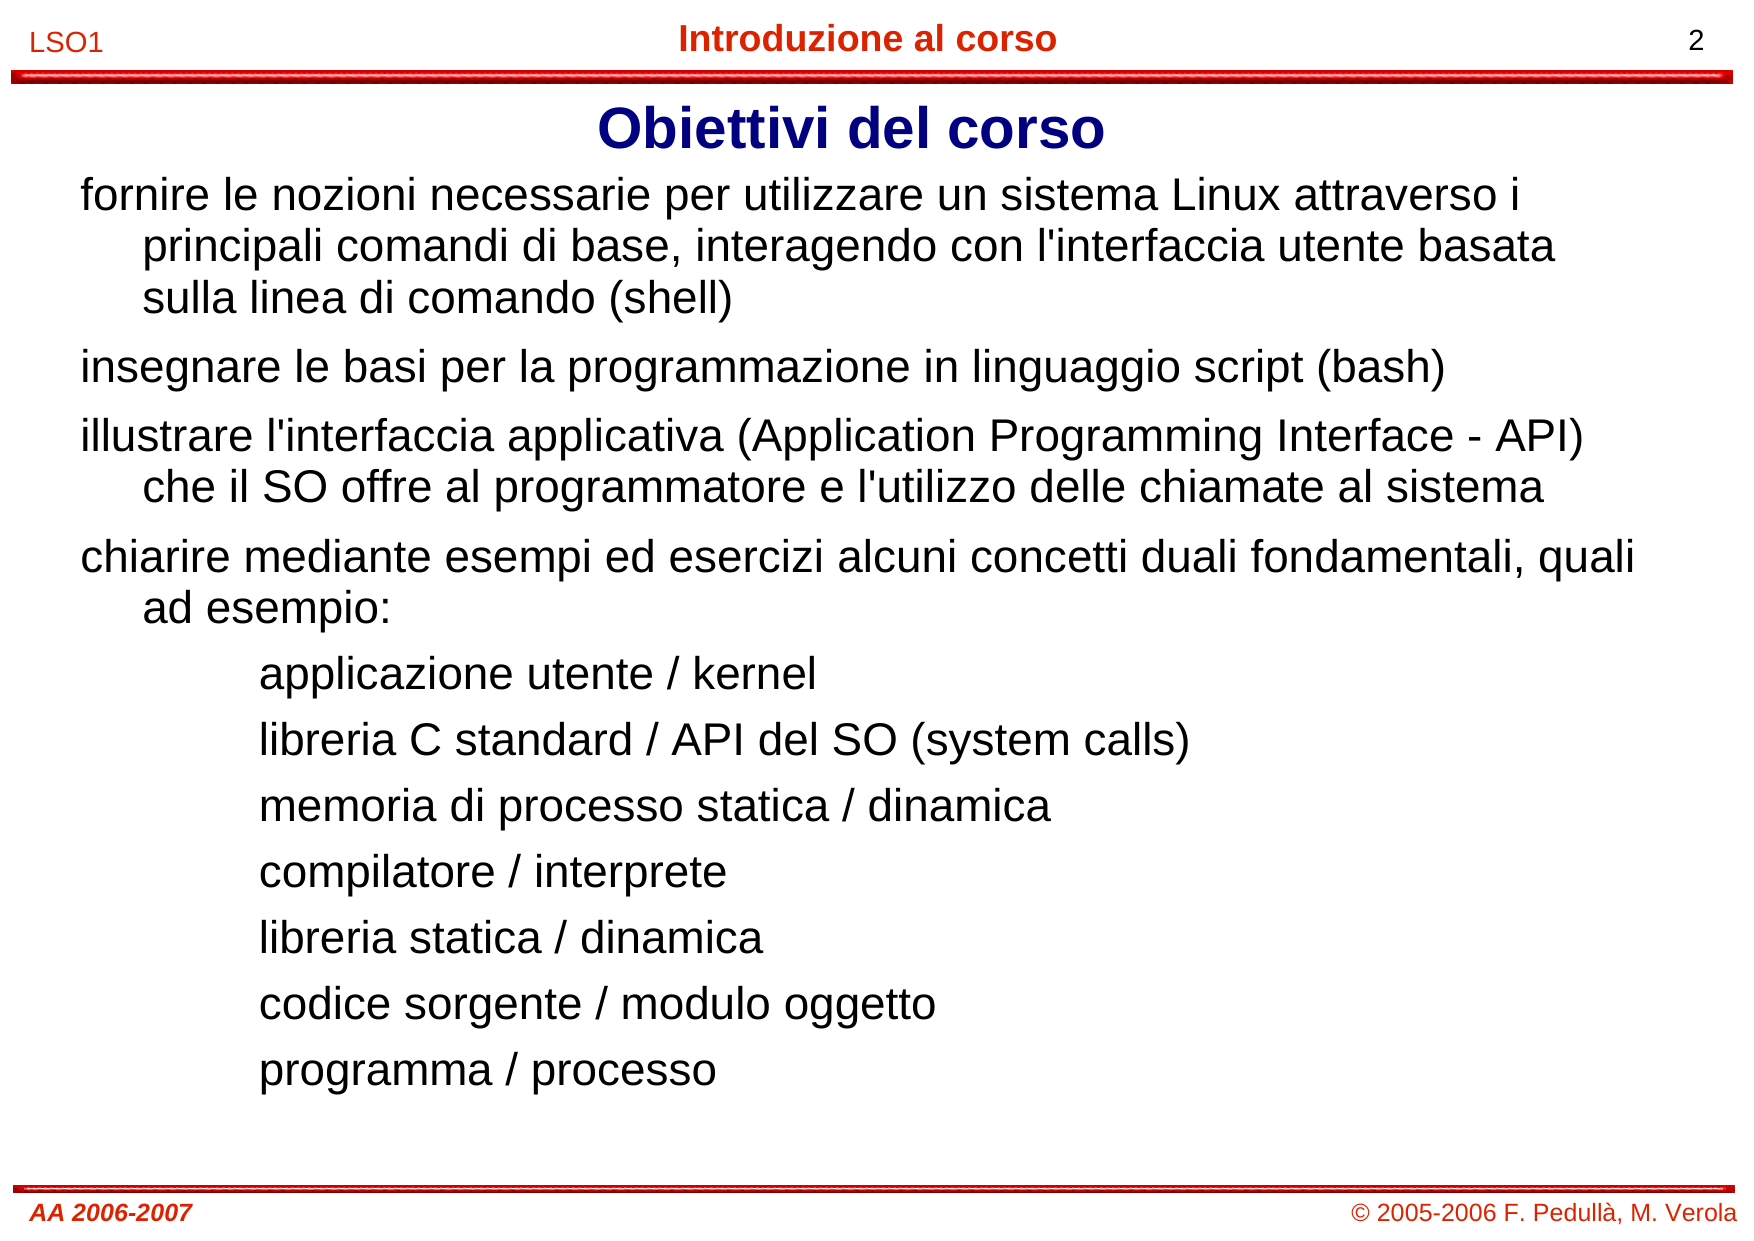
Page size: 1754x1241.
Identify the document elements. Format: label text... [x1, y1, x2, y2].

list fornire le nozioni necessarie per utilizzare un sistema Linux attraverso i principali comandi di base, interagendo con l'interfaccia utente basata sulla linea di comando (shell) insegnare le basi per la programmazione in linguaggio script (bash) illustrare l'interfaccia applicativa (Application Programming Interface - API) che il SO offre al programmatore e l'utilizzo delle chiamate al sistema chiarire mediante esempi ed esercizi alcuni concetti duali fondamentali, quali ad esempio: applicazione utente / kernel libreria C standard / API del SO (system calls) memoria di processo statica / dinamica compilatore / interprete libreria statica / dinamica codice sorgente / modulo oggetto programma / processo [71, 169, 1663, 1132]
picture [13, 1185, 1735, 1193]
text_box Obiettivi del corso [380, 92, 1324, 181]
picture [11, 70, 1733, 84]
